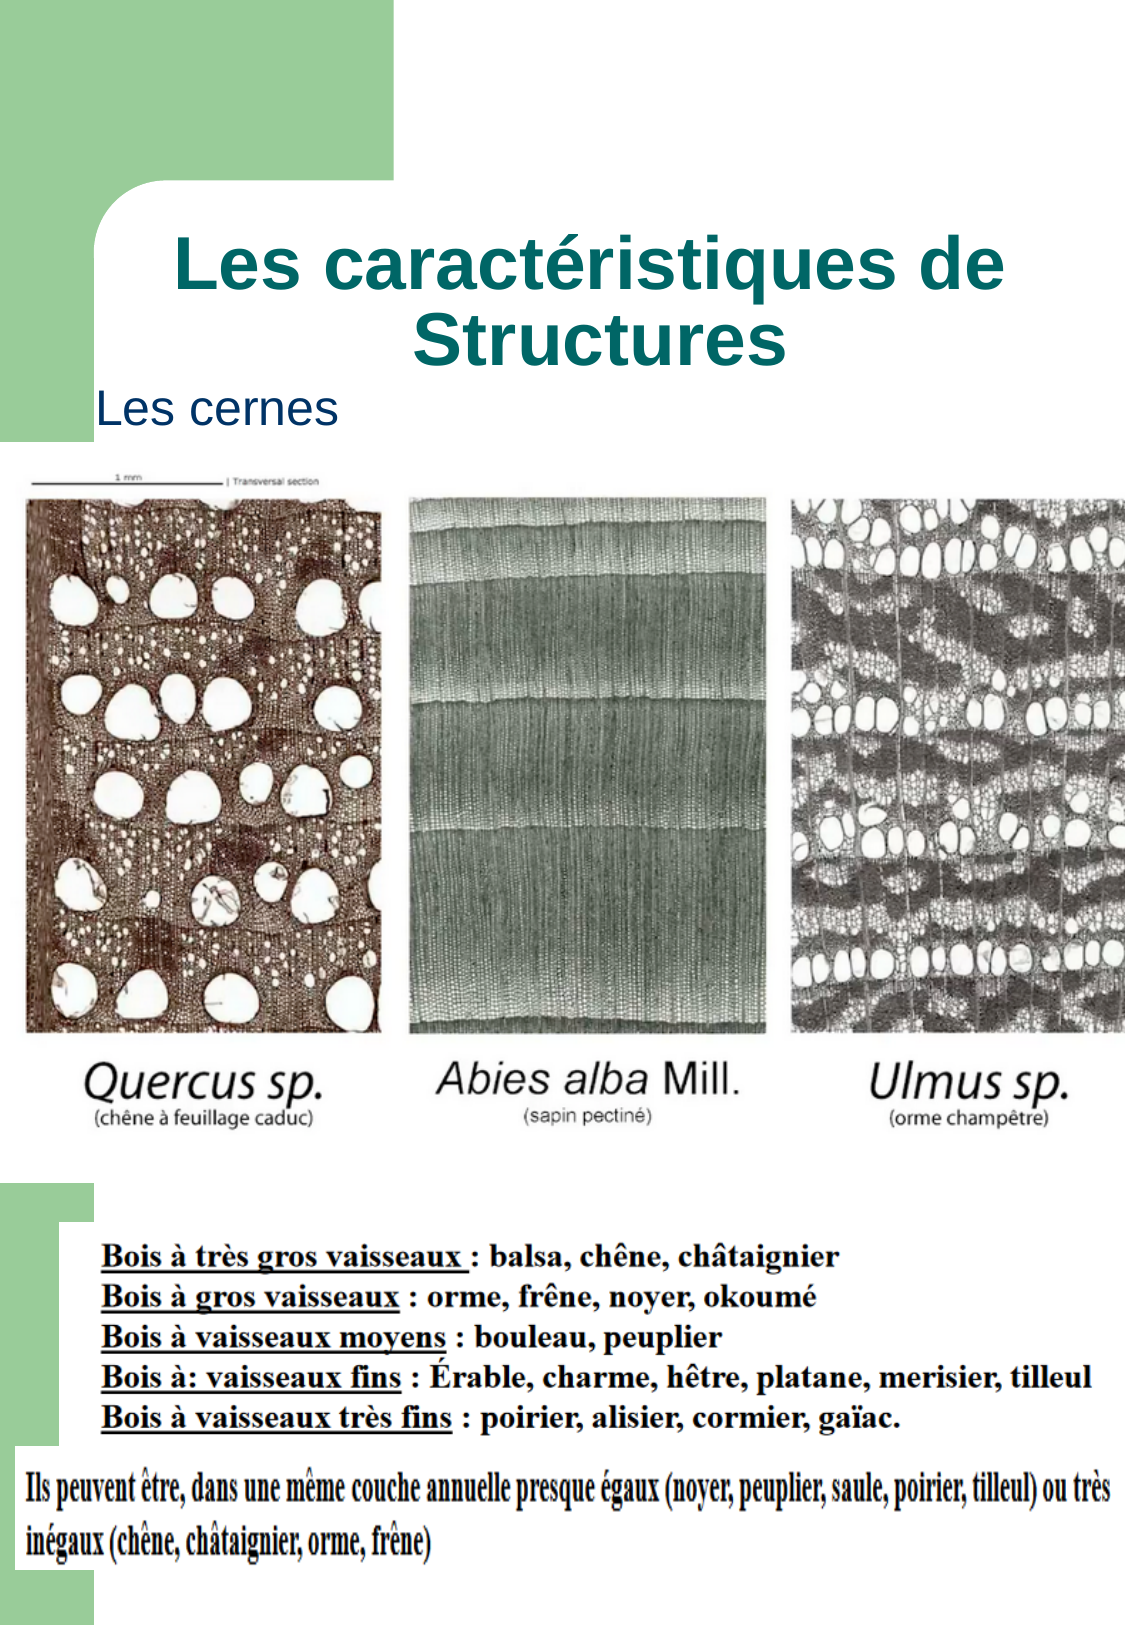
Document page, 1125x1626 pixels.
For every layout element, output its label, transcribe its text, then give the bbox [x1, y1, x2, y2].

picture [0, 442, 1125, 1183]
title Les caractéristiques de Structures [108, 177, 1093, 433]
picture [15, 1222, 1125, 1570]
text_box Les cernes [80, 368, 355, 442]
